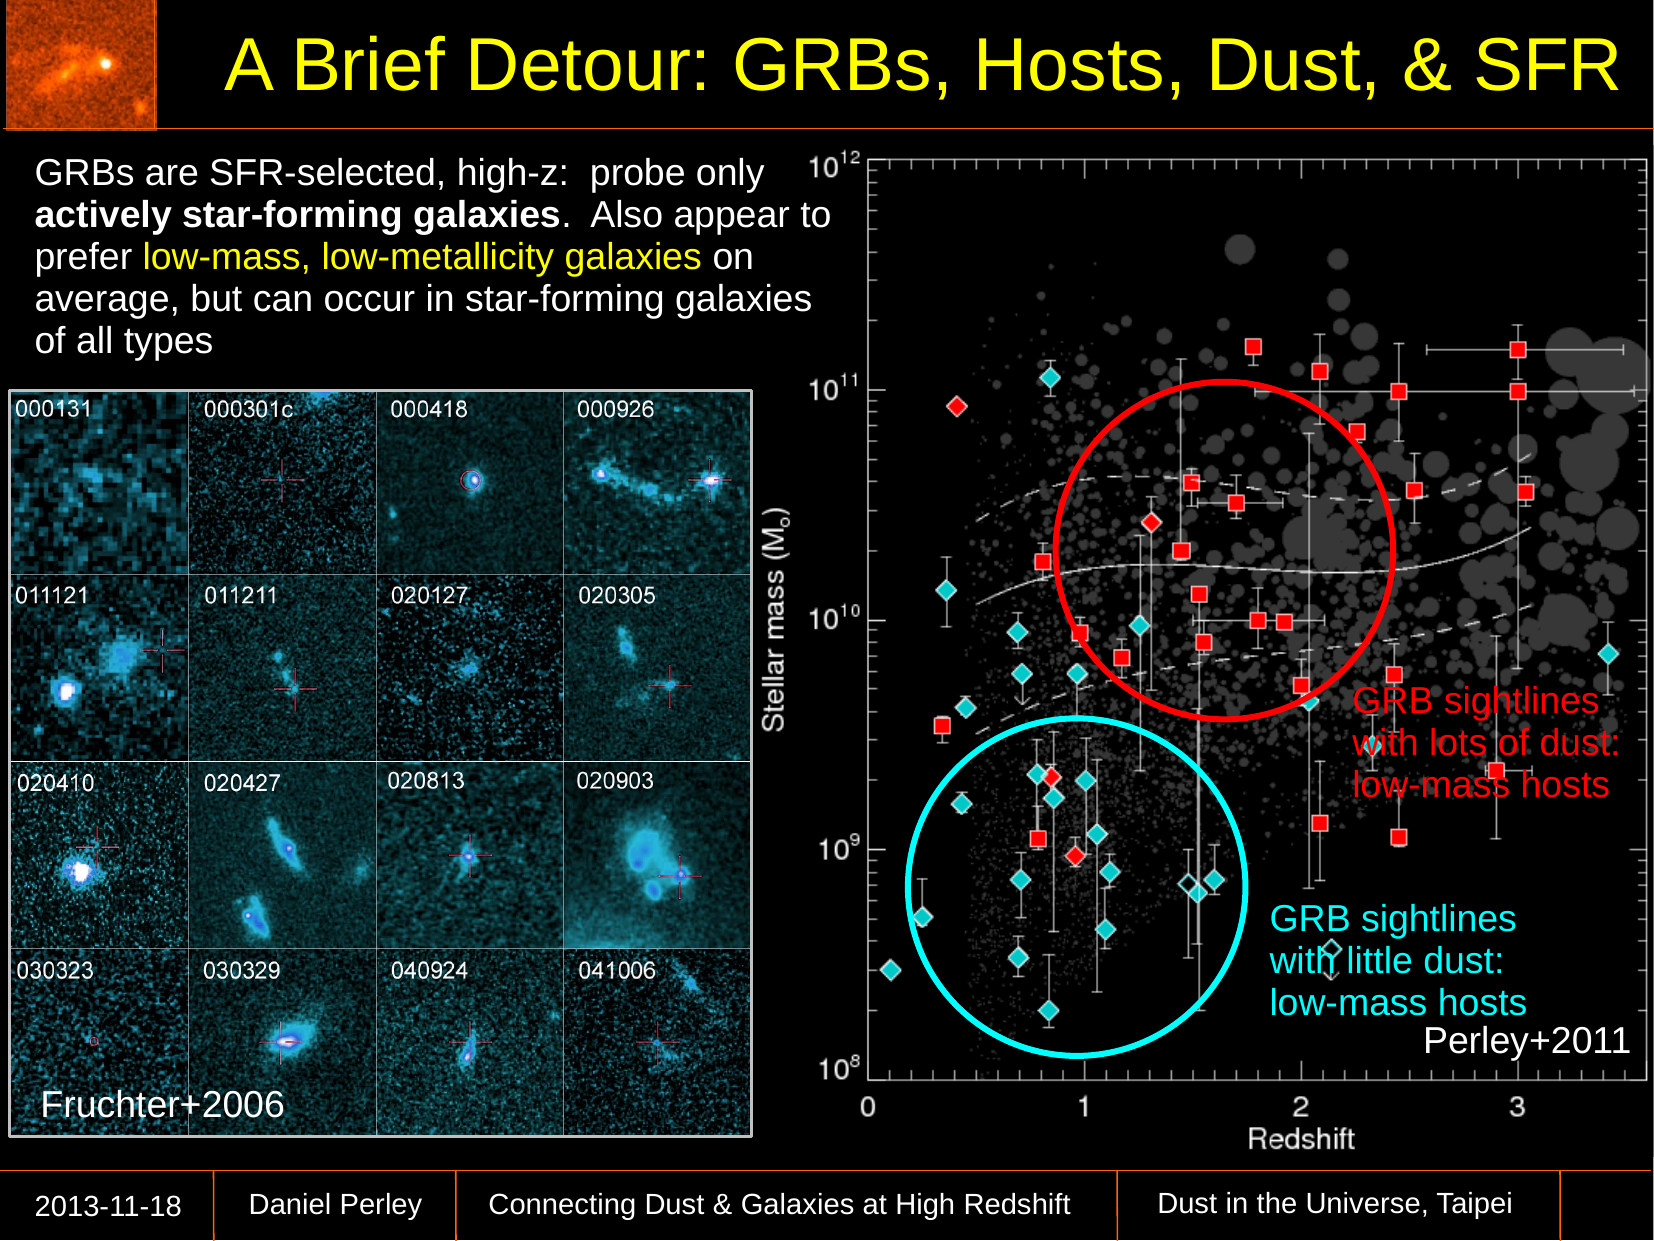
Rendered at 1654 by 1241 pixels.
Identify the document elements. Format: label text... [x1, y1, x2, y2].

text_box GRBs are SFR-selected, high-z: probe only actively star-forming galaxies. Also appear to prefer low-mass, low-metallicity galaxies on average, but can occur in star-forming galaxies of all types [19, 144, 863, 369]
text_box GRB sightlines with lots of dust: low-mass hosts [1337, 671, 1638, 813]
picture [7, 0, 154, 128]
text_box GRB sightlines with little dust: low-mass hosts [1254, 890, 1555, 1032]
text_box Fruchter+2006 [25, 1075, 326, 1133]
picture [10, 392, 751, 1136]
text_box Perley+2011 [1346, 1012, 1647, 1070]
title A Brief Detour: GRBs, Hosts, Dust, & SFR [187, 21, 1624, 108]
picture [739, 145, 1654, 1157]
